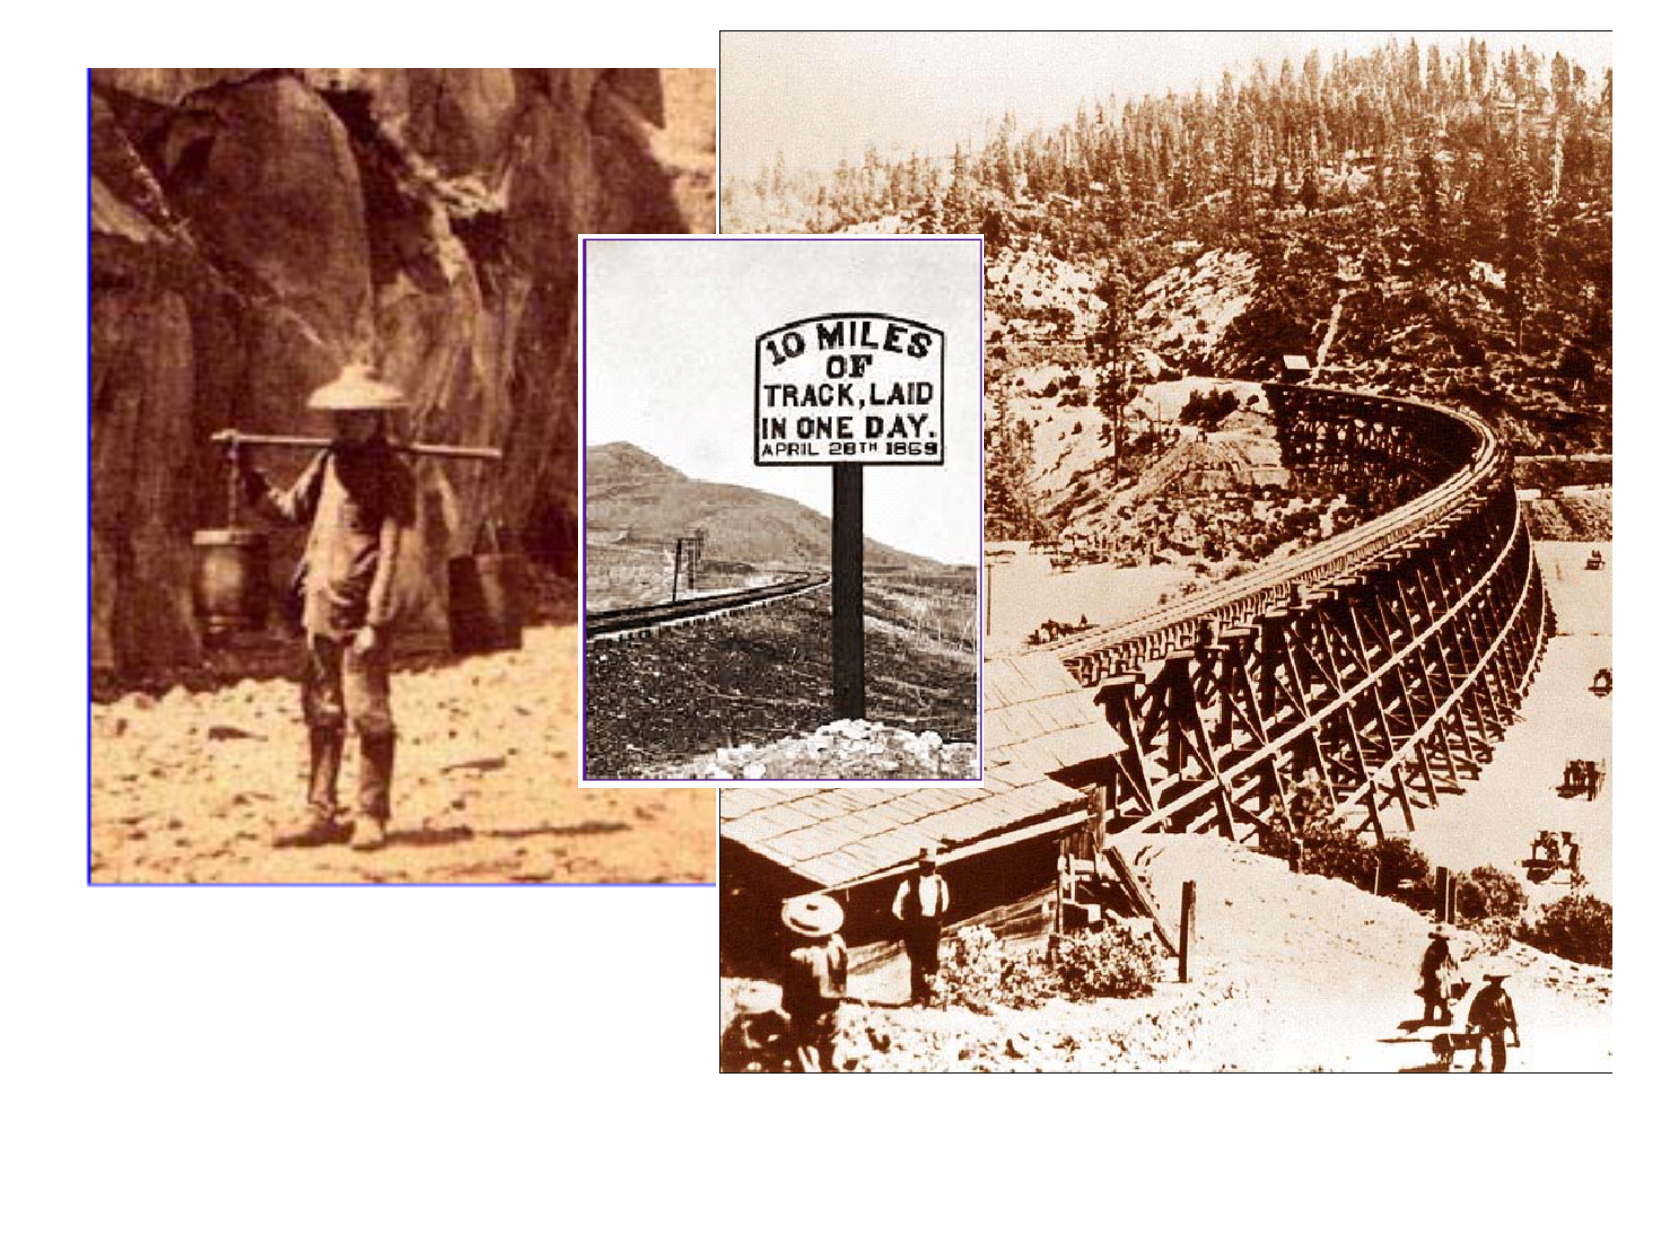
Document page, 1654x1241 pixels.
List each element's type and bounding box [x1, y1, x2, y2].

picture [82, 27, 1617, 1077]
